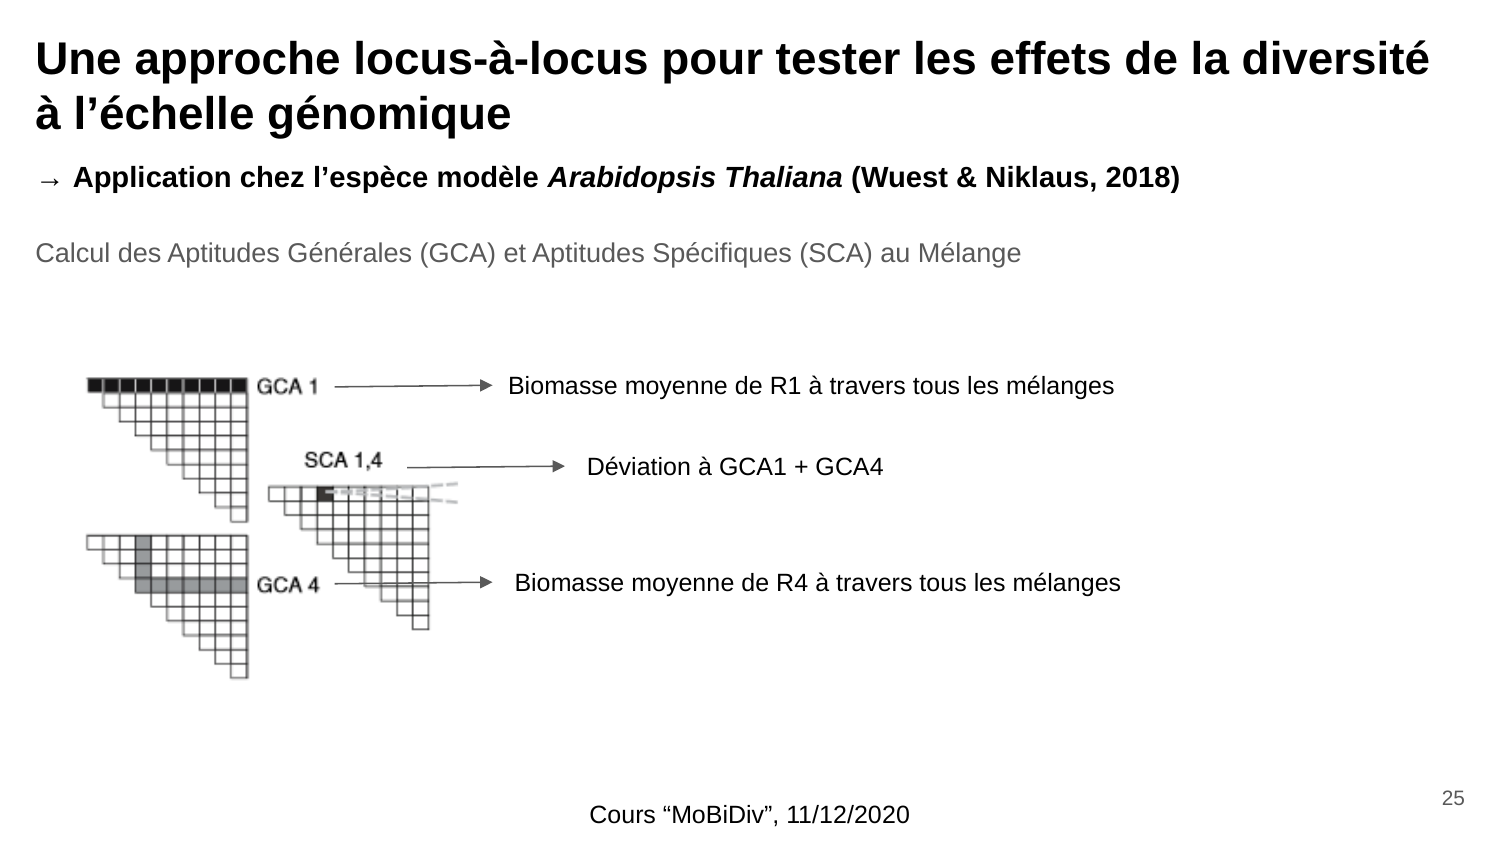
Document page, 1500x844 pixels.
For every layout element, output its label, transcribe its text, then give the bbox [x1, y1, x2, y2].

list Biomasse moyenne de R4 à travers tous les mélanges [492, 546, 1193, 619]
list Déviation à GCA1 + GCA4 [564, 430, 1265, 503]
picture [57, 345, 459, 701]
list → Application chez l’espèce modèle Arabidopsis Thaliana (Wuest & Niklaus, 2018) Calcul des Aptitudes Générales (GCA) et Aptitudes Spécifiques (SCA) au Mélange [20, 158, 1480, 283]
list Biomasse moyenne de R1 à travers tous les mélanges [486, 349, 1186, 422]
slide_number <number> [1389, 764, 1480, 830]
title Une approche locus-à-locus pour tester les effets de la diversité à l’échelle génomique [20, 13, 1480, 158]
